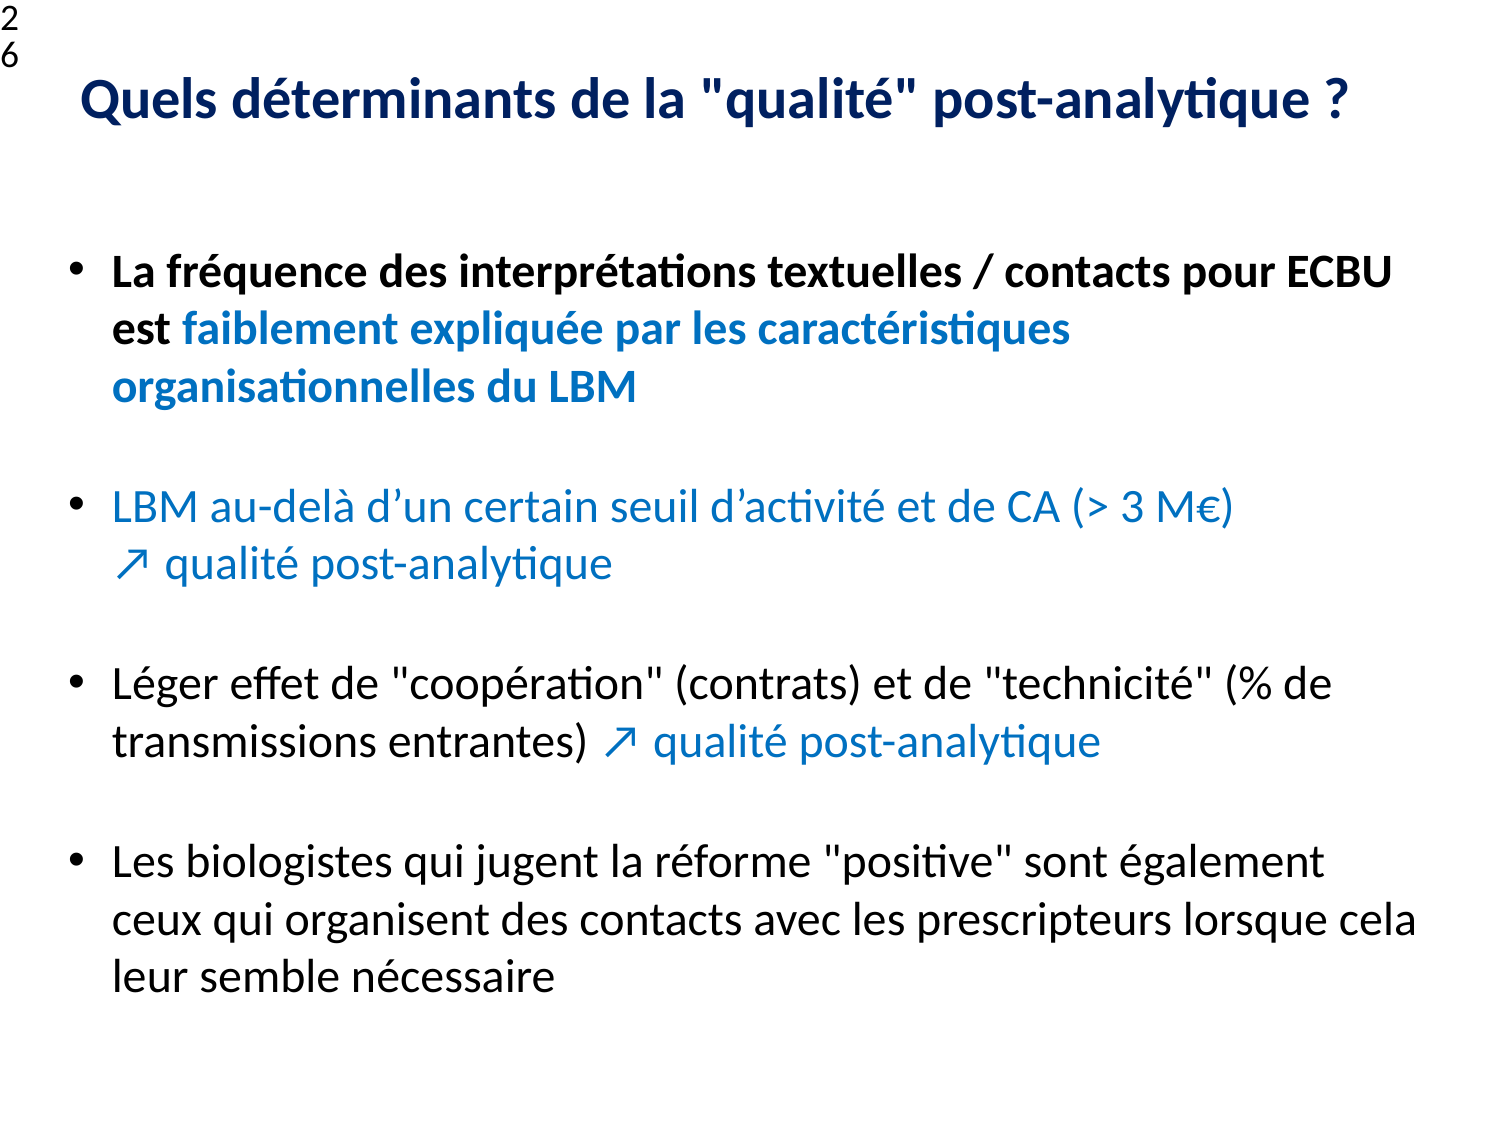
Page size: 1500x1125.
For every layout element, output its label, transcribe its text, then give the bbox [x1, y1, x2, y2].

title Quels déterminants de la "qualité" post-analytique ? [64, 30, 1415, 159]
list La fréquence des interprétations textuelles / contacts pour ECBU est faiblement expliquée par les caractéristiques organisationnelles du LBM LBM au-delà d’un certain seuil d’activité et de CA (> 3 M€) ↗ qualité post-analytique Léger effet de "coopération" (contrats) et de "technicité" (% de transmissions entrantes) ↗ qualité post-analytique Les biologistes qui jugent la réforme "positive" sont également ceux qui organisent des contacts avec les prescripteurs lorsque cela leur semble nécessaire [53, 231, 1436, 1059]
